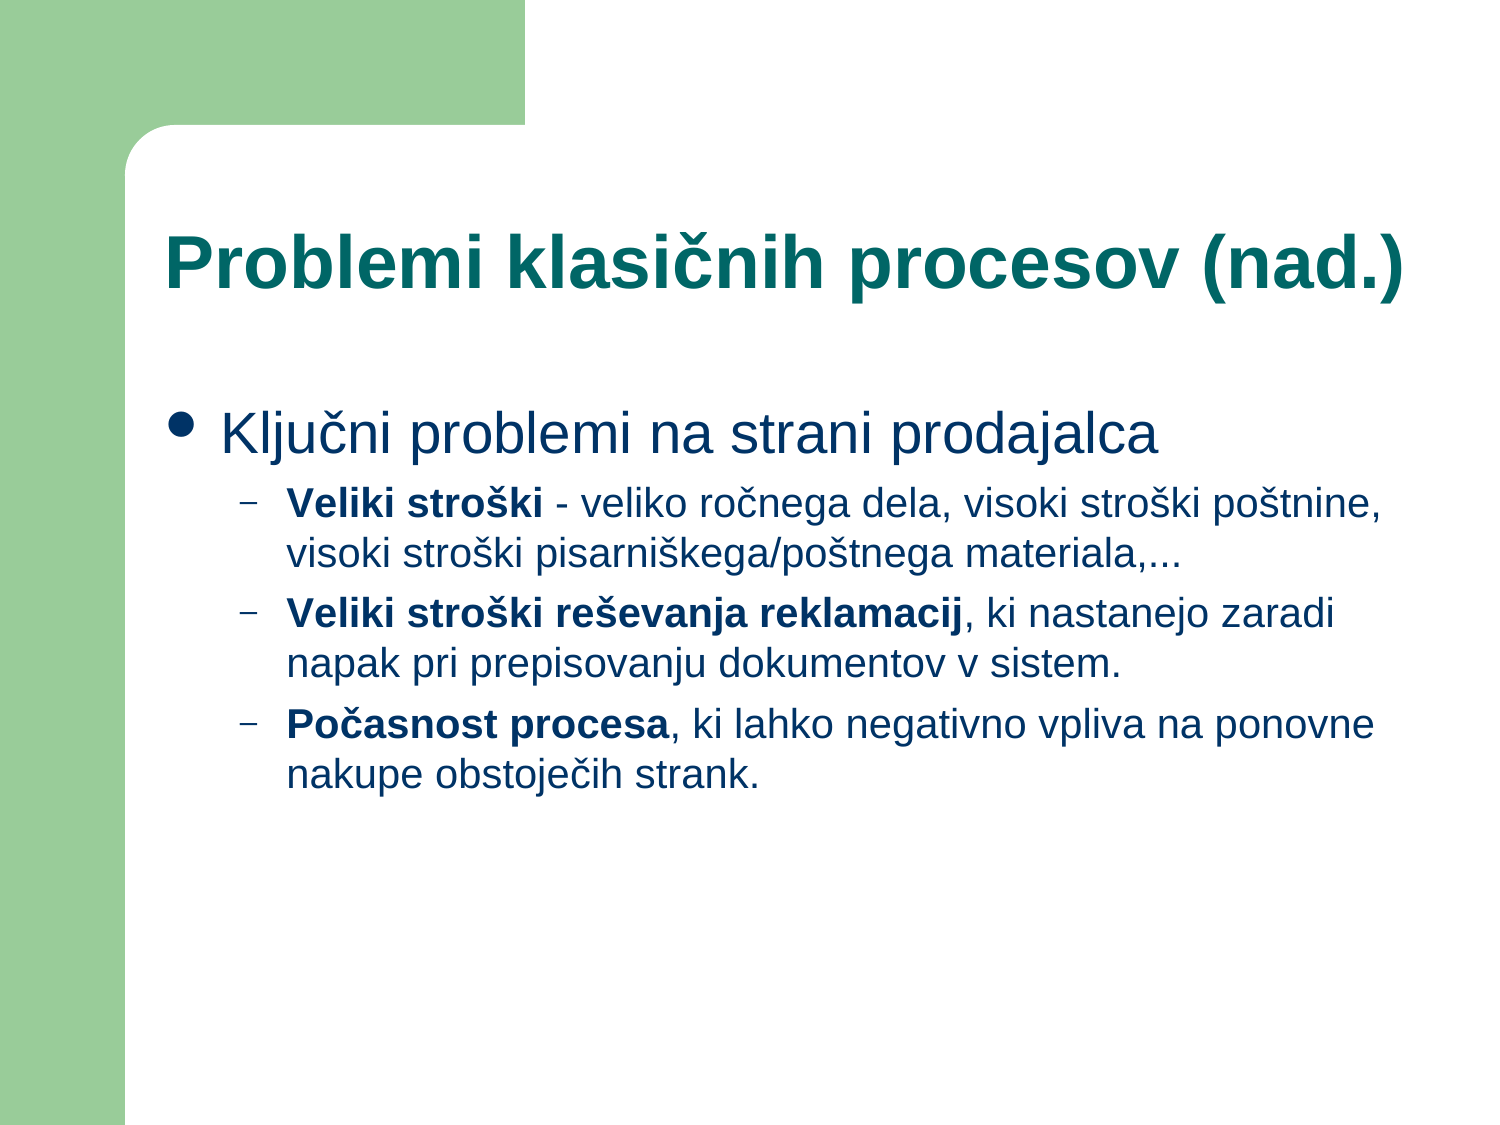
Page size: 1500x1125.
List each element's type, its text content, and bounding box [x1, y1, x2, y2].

title Problemi klasičnih procesov (nad.) [149, 124, 1463, 313]
list Ključni problemi na strani prodajalca Veliki stroški - veliko ročnega dela, visoki stroški poštnine, visoki stroški pisarniškega/poštnega materiala,... Veliki stroški reševanja reklamacij, ki nastanejo zaradi napak pri prepisovanju dokumentov v sistem. Počasnost procesa, ki lahko negativno vpliva na ponovne nakupe obstoječih strank. [149, 387, 1463, 1000]
